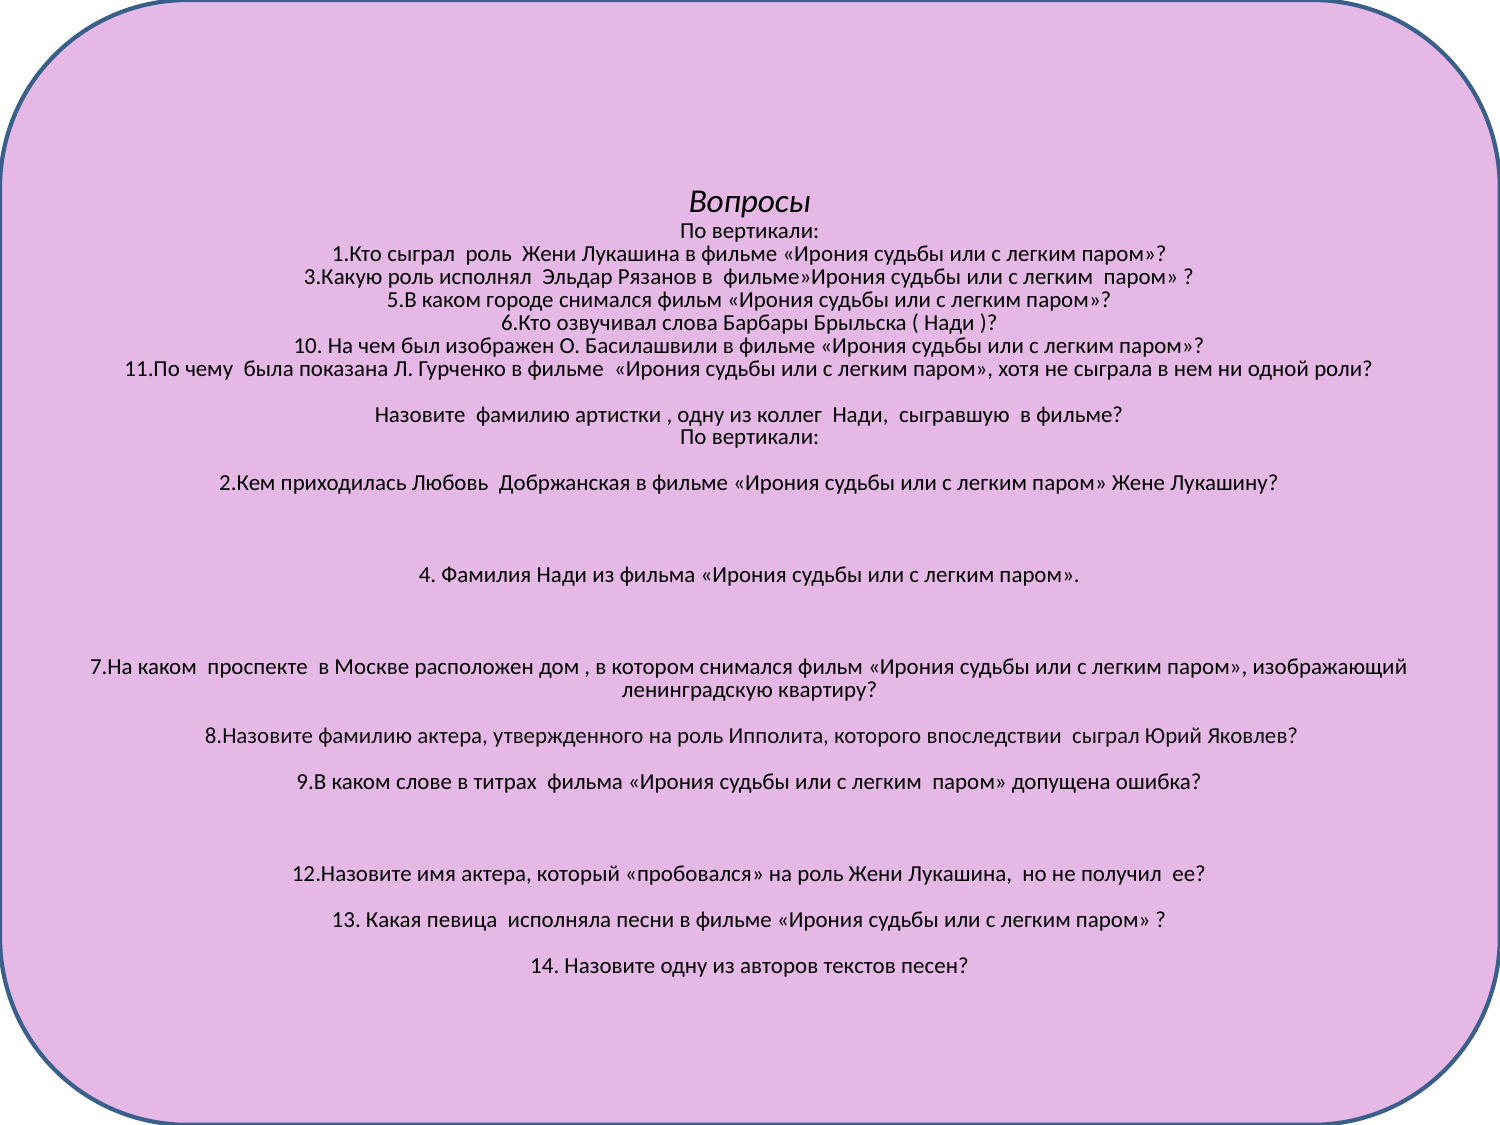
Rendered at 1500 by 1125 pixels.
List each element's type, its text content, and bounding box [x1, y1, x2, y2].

text_box Вопросы По вертикали: 1.Кто сыграл роль Жени Лукашина в фильме «Ирония судьбы или с легким паром»? 3.Какую роль исполнял Эльдар Рязанов в фильме»Ирония судьбы или с легким паром» ? 5.В каком городе снимался фильм «Ирония судьбы или с легким паром»? 6.Кто озвучивал слова Барбары Брыльска ( Нади )? 10. На чем был изображен О. Басилашвили в фильме «Ирония судьбы или с легким паром»? 11.По чему была показана Л. Гурченко в фильме «Ирония судьбы или с легким паром», хотя не сыграла в нем ни одной роли? Назовите фамилию артистки , одну из коллег Нади, сыгравшую в фильме? По вертикали: 2.Кем приходилась Любовь Добржанская в фильме «Ирония судьбы или с легким паром» Жене Лукашину? 4. Фамилия Нади из фильма «Ирония судьбы или с легким паром». 7.На каком проспекте в Москве расположен дом , в котором снимался фильм «Ирония судьбы или с легким паром», изображающий ленинградскую квартиру? 8.Назовите фамилию актера, утвержденного на роль Ипполита, которого впоследствии сыграл Юрий Яковлев? 9.В каком слове в титрах фильма «Ирония судьбы или с легким паром» допущена ошибка? 12.Назовите имя актера, который «пробовался» на роль Жени Лукашина, но не получил ее? 13. Какая певица исполняла песни в фильме «Ирония судьбы или с легким паром» ? 14. Назовите одну из авторов текстов песен? [0, 0, 1500, 1125]
